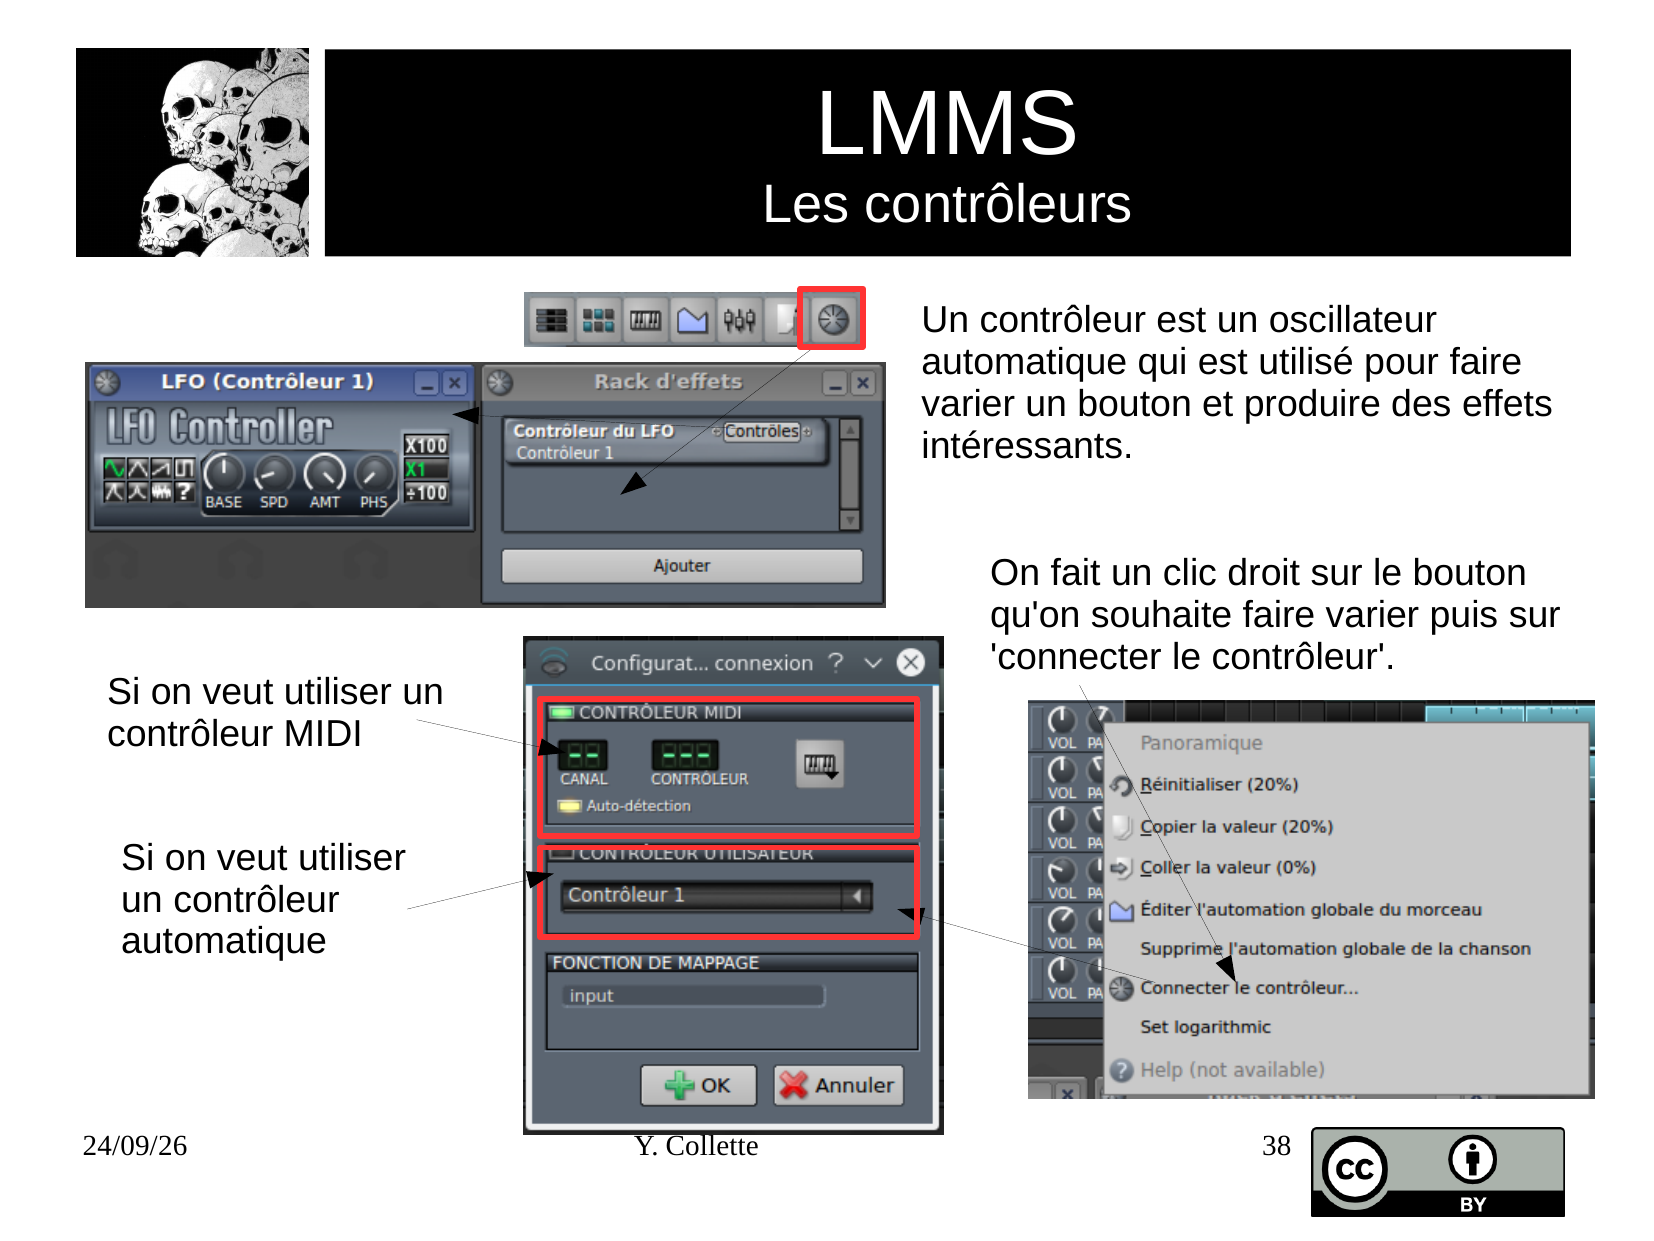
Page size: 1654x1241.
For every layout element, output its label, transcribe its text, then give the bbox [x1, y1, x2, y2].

picture [524, 292, 797, 347]
picture [523, 636, 944, 922]
picture [523, 881, 944, 1135]
picture [76, 48, 309, 257]
text_box Si on veut utiliser un contrôleur MIDI [92, 662, 505, 762]
picture [803, 292, 860, 344]
title LMMS Les contrôleurs [324, 49, 1571, 257]
picture [85, 362, 886, 608]
text_box Si on veut utiliser un contrôleur automatique [106, 828, 448, 970]
text_box Un contrôleur est un oscillateur automatique qui est utilisé pour faire varier un bouton et produire des effets intéressants. [906, 291, 1575, 474]
picture [543, 850, 914, 934]
picture [543, 702, 914, 833]
picture [1311, 1127, 1565, 1217]
picture [1028, 700, 1595, 1099]
text_box On fait un clic droit sur le bouton qu'on souhaite faire varier puis sur 'connecter le contrôleur'. [975, 544, 1582, 686]
